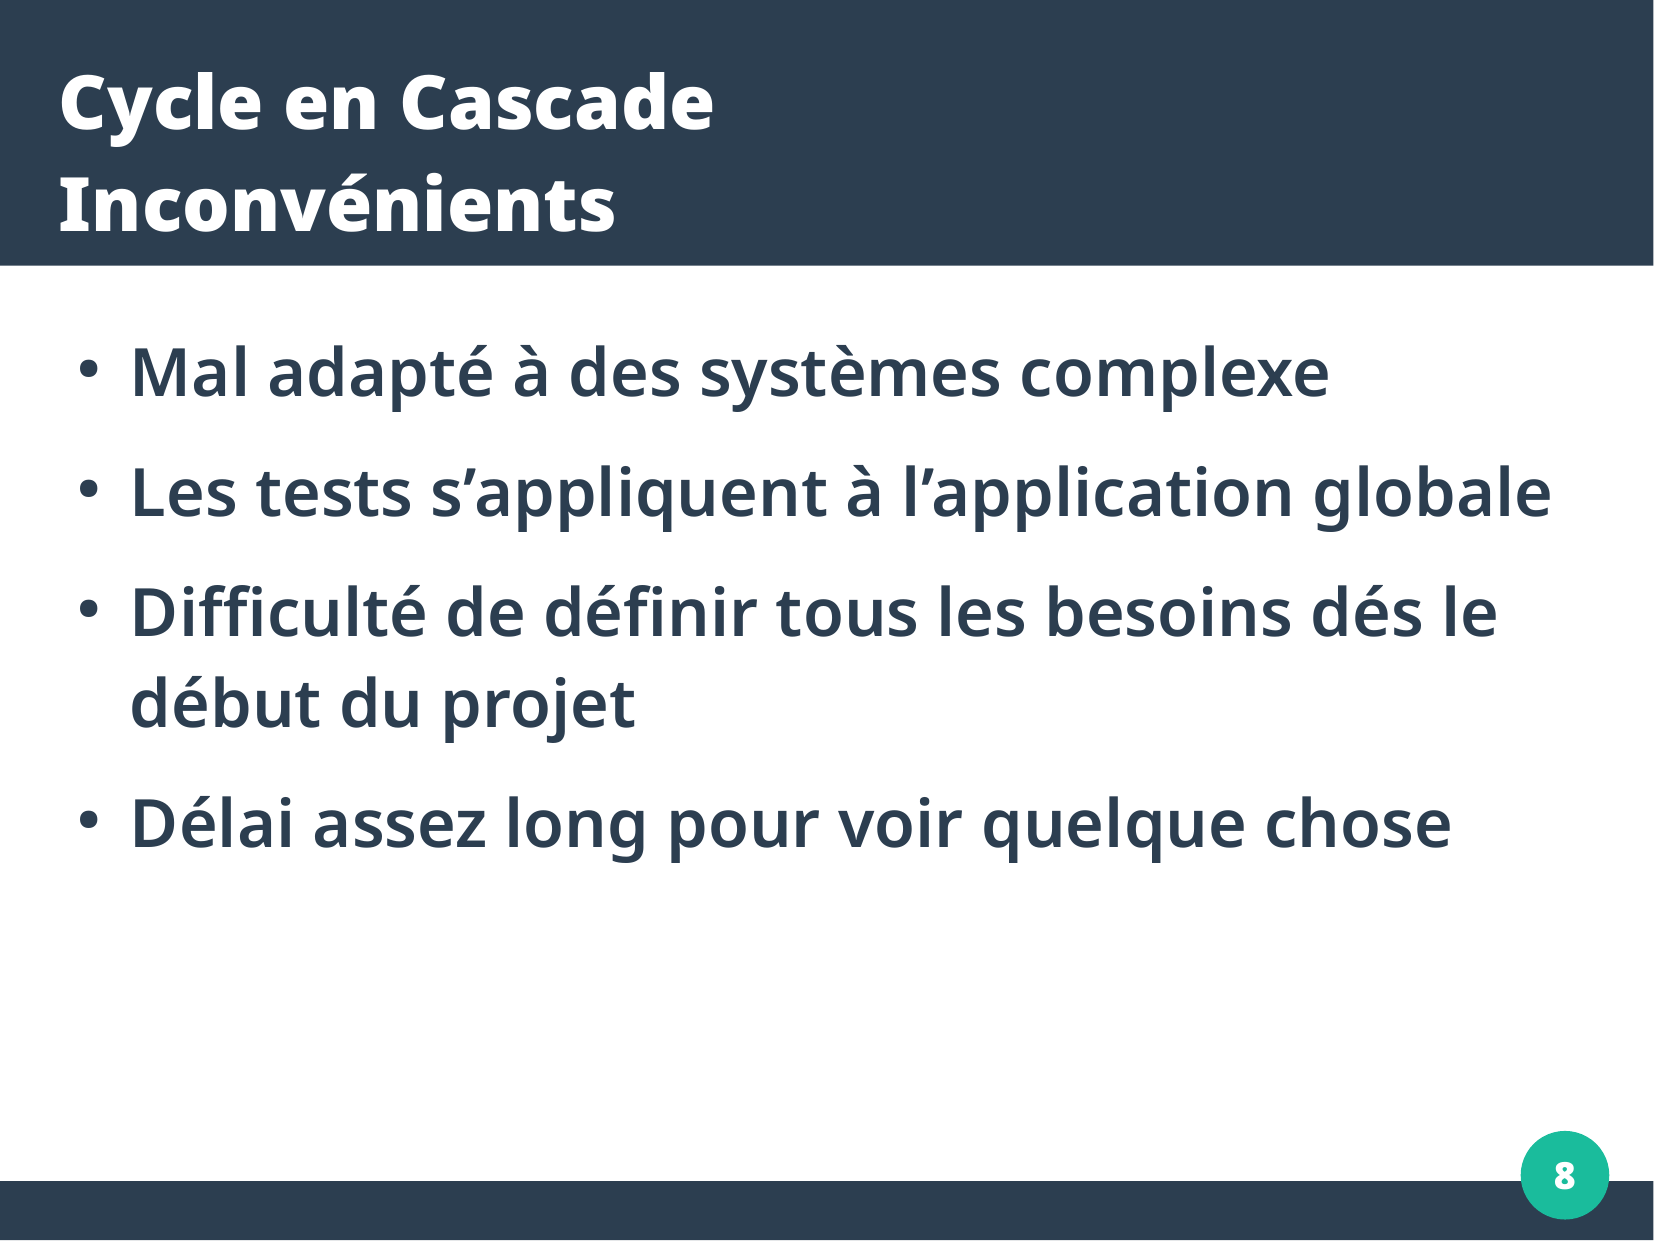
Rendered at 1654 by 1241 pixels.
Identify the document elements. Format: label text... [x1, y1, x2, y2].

list Mal adapté à des systèmes complexe Les tests s’appliquent à l’application globale Difficulté de définir tous les besoins dés le début du projet Délai assez long pour voir quelque chose [59, 324, 1595, 1152]
title Cycle en Cascade Inconvénients [59, 49, 1595, 207]
